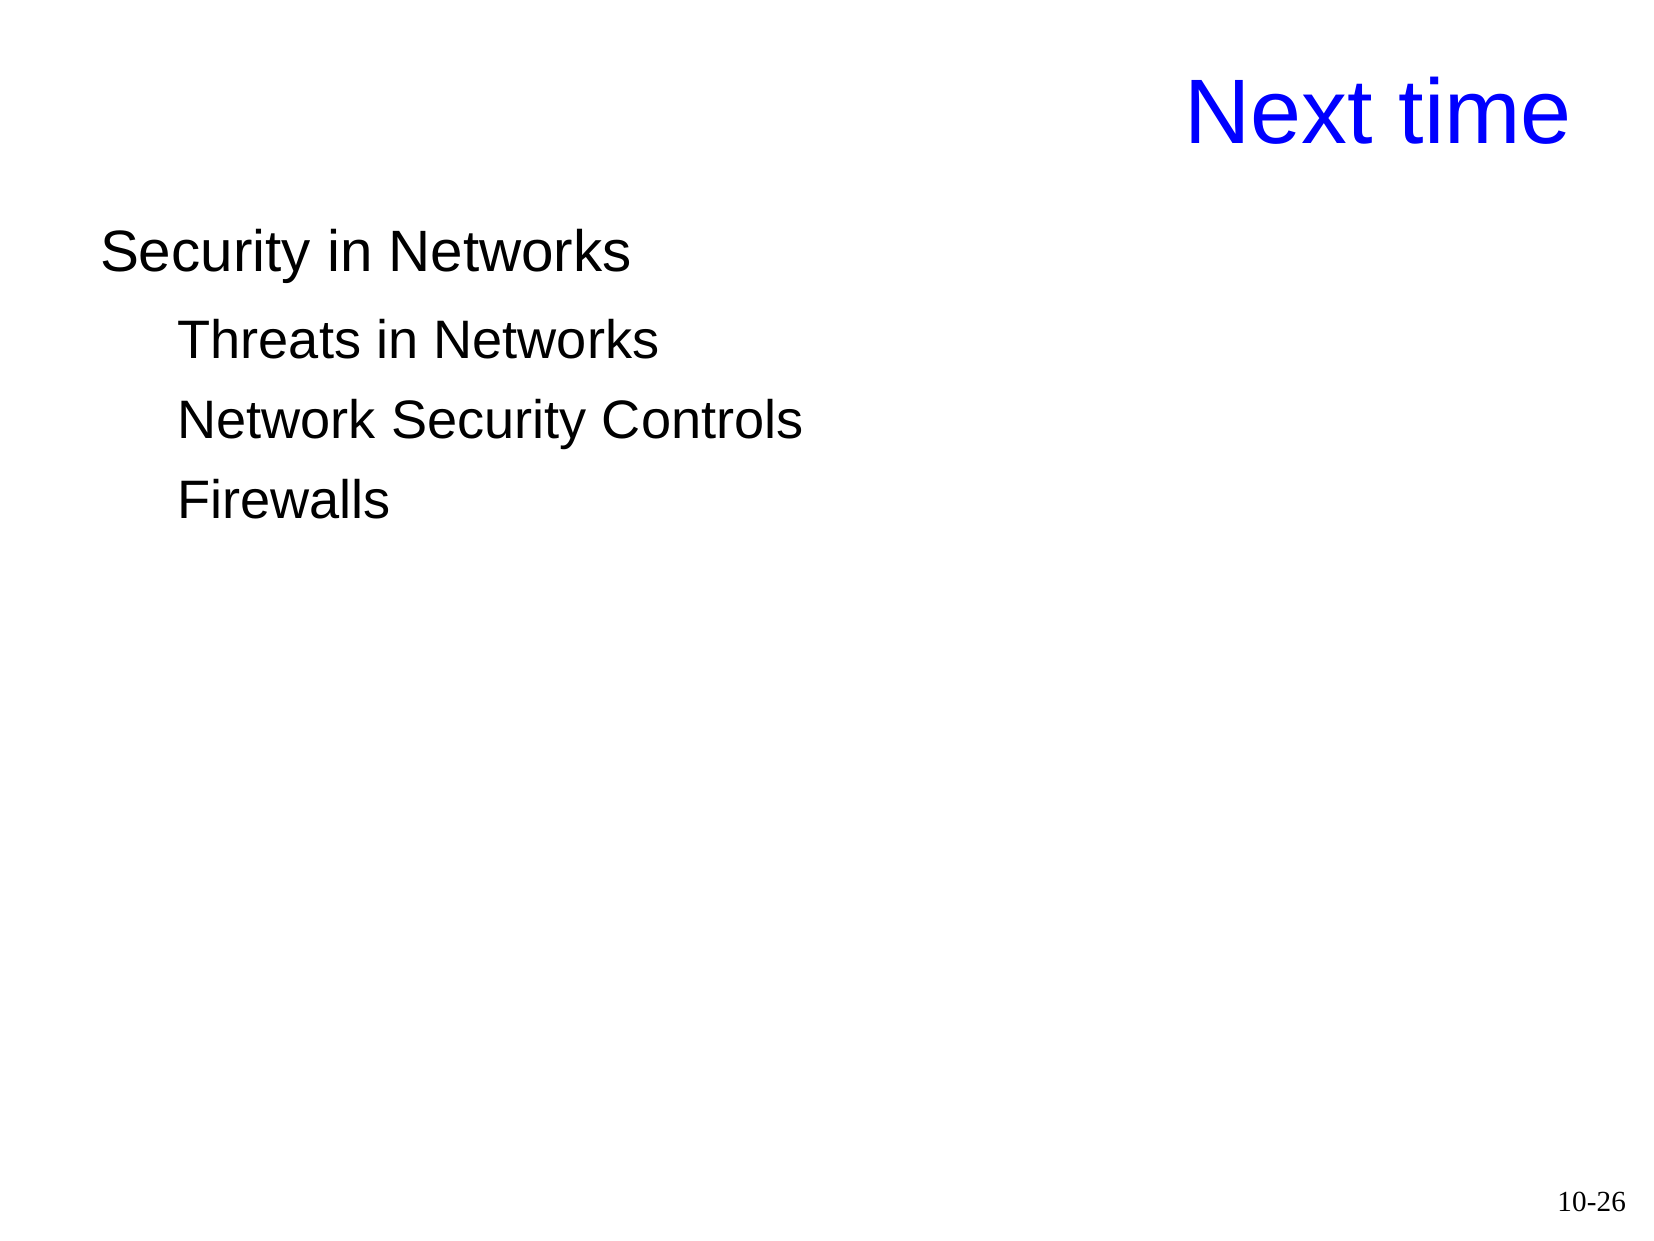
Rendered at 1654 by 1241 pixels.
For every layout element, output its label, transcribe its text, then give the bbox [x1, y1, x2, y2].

list Security in Networks Threats in Networks Network Security Controls Firewalls [82, 223, 1571, 1141]
title Next time [84, 18, 1573, 211]
